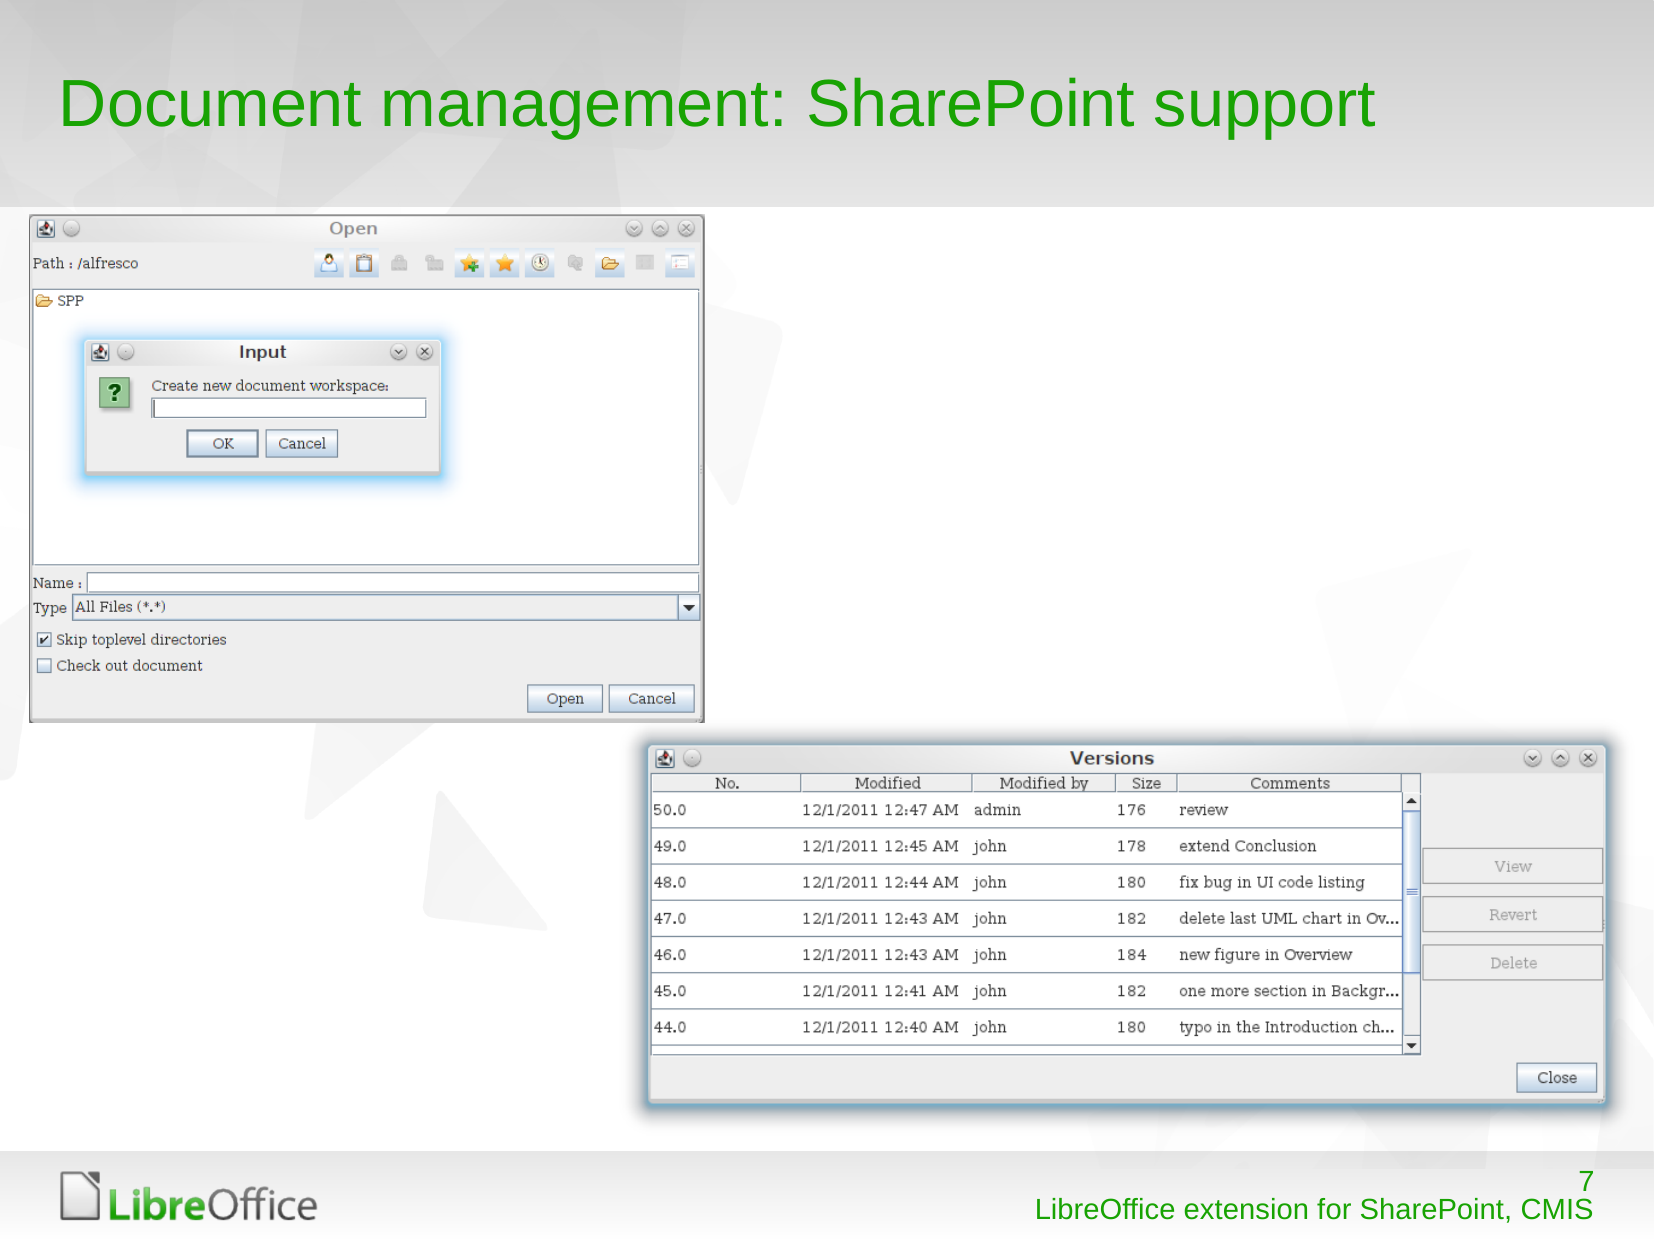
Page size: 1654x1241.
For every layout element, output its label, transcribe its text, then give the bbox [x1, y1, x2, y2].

picture [41, 1152, 337, 1240]
title Document management: SharePoint support [59, 29, 1595, 178]
picture [0, 0, 1654, 1169]
